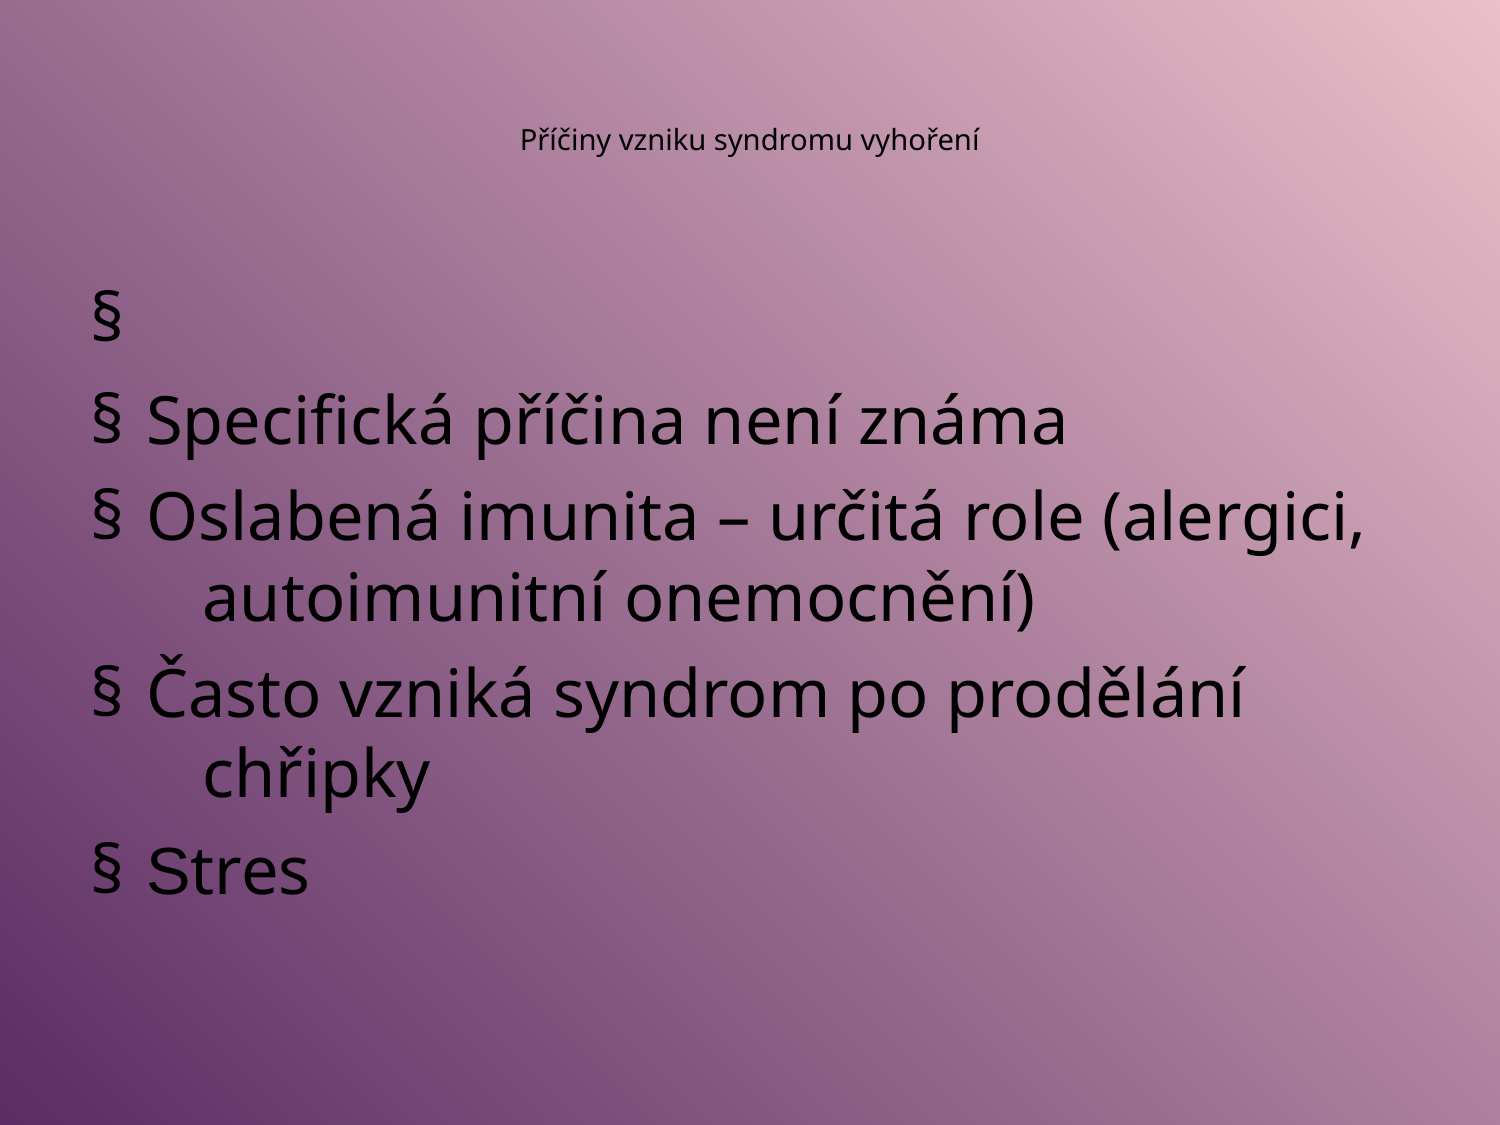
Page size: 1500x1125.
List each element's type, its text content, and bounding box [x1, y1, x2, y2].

title Příčiny vzniku syndromu vyhoření [75, 45, 1426, 233]
list Specifická příčina není známa Oslabená imunita – určitá role (alergici, autoimunitní onemocnění) Často vzniká syndrom po prodělání chřipky Stres [75, 262, 1426, 1005]
